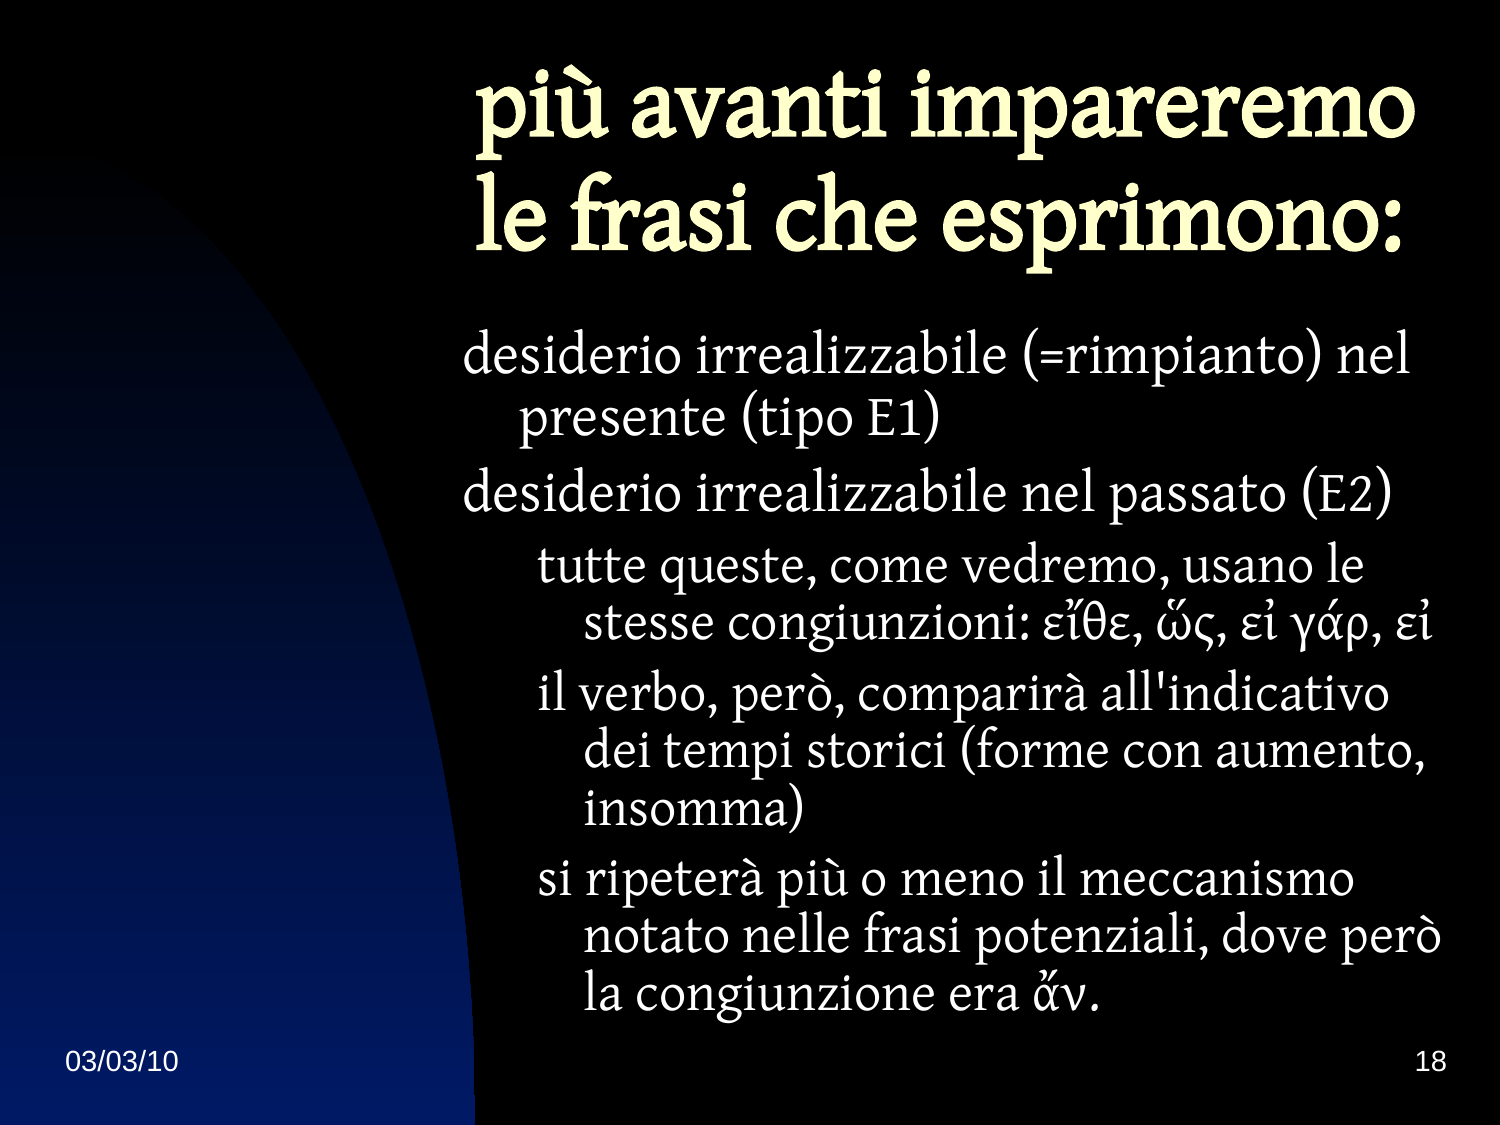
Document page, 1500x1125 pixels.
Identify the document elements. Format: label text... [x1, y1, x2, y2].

list desiderio irrealizzabile (=rimpianto) nel presente (tipo E1) desiderio irrealizzabile nel passato (E2) tutte queste, come vedremo, usano le stesse congiunzioni: εἴθε, ὥς, εἰ γάρ, εἰ il verbo, però, comparirà all'indicativo dei tempi storici (forme con aumento, insomma) si ripeterà più o meno il meccanismo notato nelle frasi potenziali, dove però la congiunzione era ἄν. [462, 324, 1463, 1030]
title più avanti impareremo le frasi che esprimono: [474, 48, 1463, 276]
